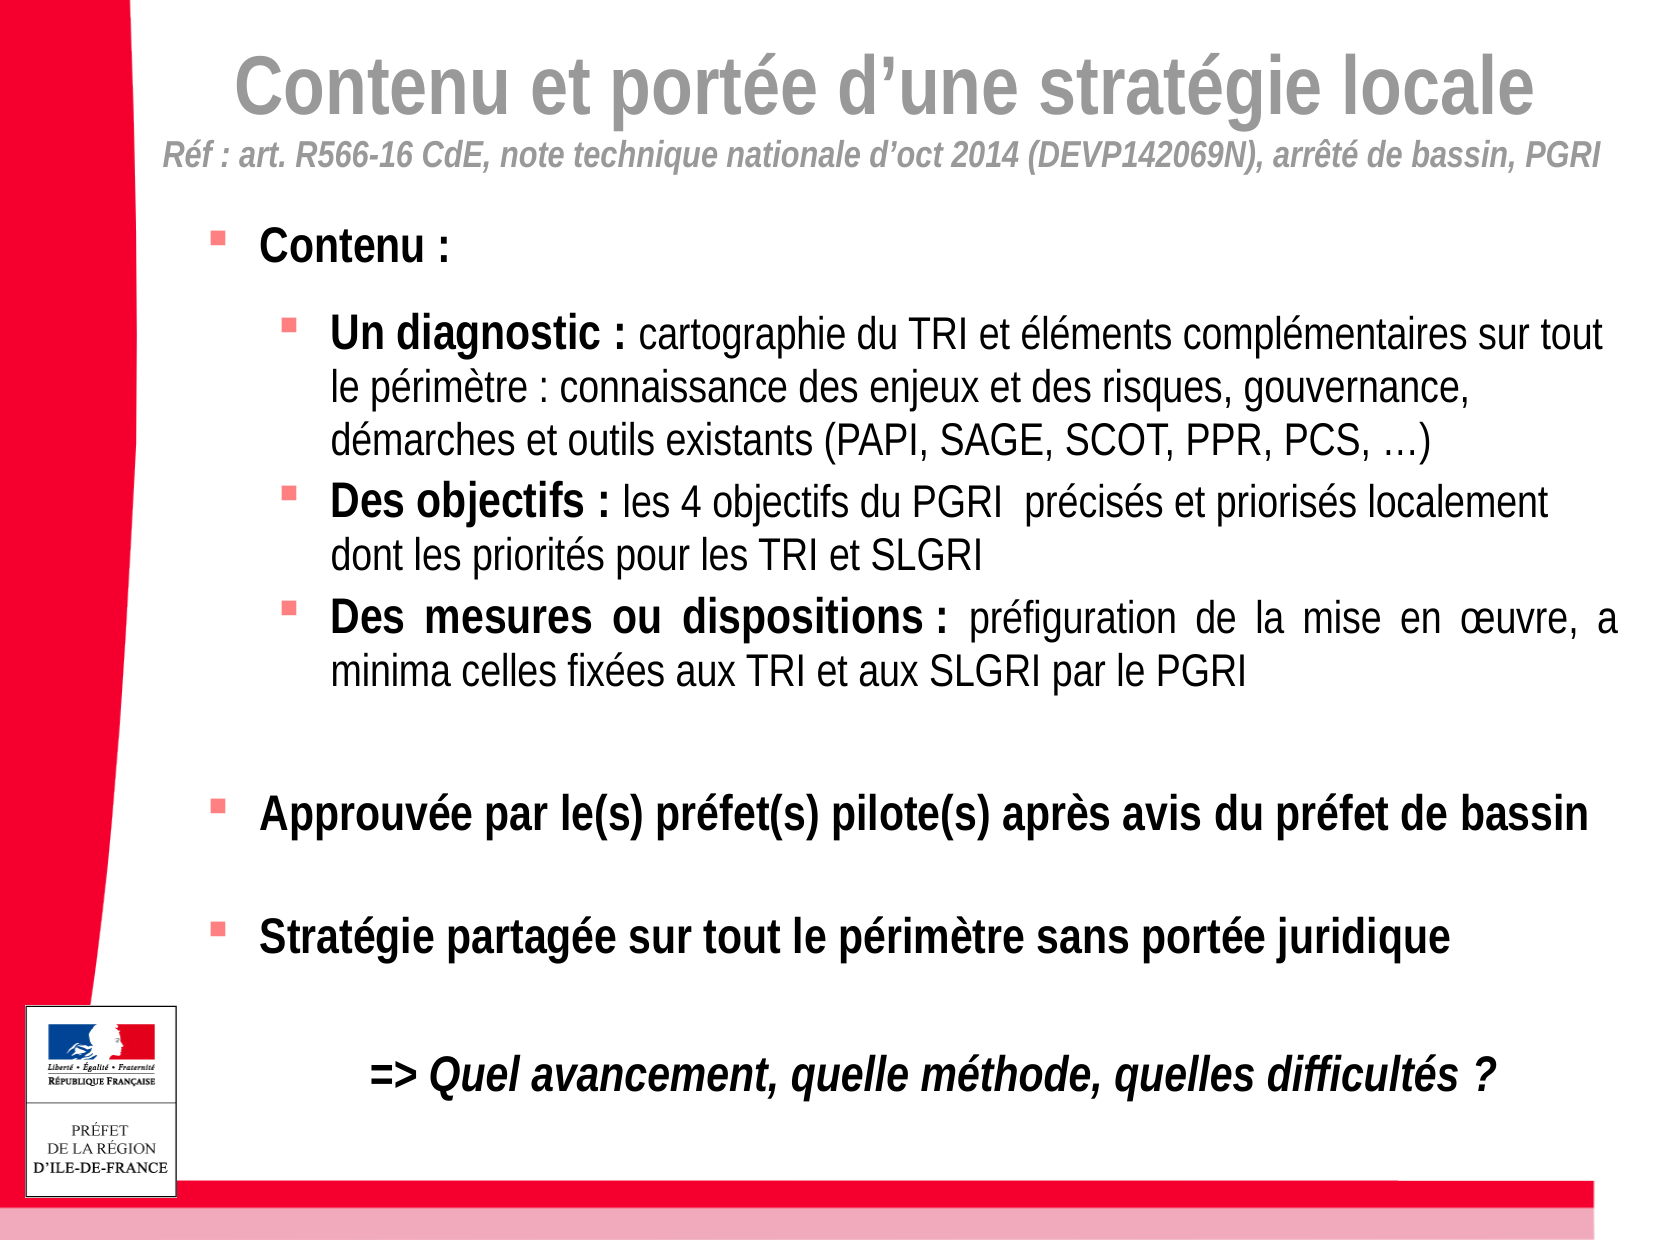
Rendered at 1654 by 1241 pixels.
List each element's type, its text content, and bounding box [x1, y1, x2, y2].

picture [0, 0, 1653, 1240]
title Contenu et portée d’une stratégie locale Réf : art. R566-16 CdE, note technique nationale d’oct 2014 (DEVP142069N), arrêté de bassin, PGRI [141, 2, 1630, 210]
list Contenu : Un diagnostic : cartographie du TRI et éléments complémentaires sur tout le périmètre : connaissance des enjeux et des risques, gouvernance, démarches et outils existants (PAPI, SAGE, SCOT, PPR, PCS, …) Des objectifs : les 4 objectifs du PGRI précisés et priorisés localement dont les priorités pour les TRI et SLGRI Des mesures ou dispositions : préfiguration de la mise en œuvre, a minima celles fixées aux TRI et aux SLGRI par le PGRI Approuvée par le(s) préfet(s) pilote(s) après avis du préfet de bassin Stratégie partagée sur tout le périmètre sans portée juridique => Quel avancement, quelle méthode, quelles difficultés ? [188, 215, 1619, 1094]
